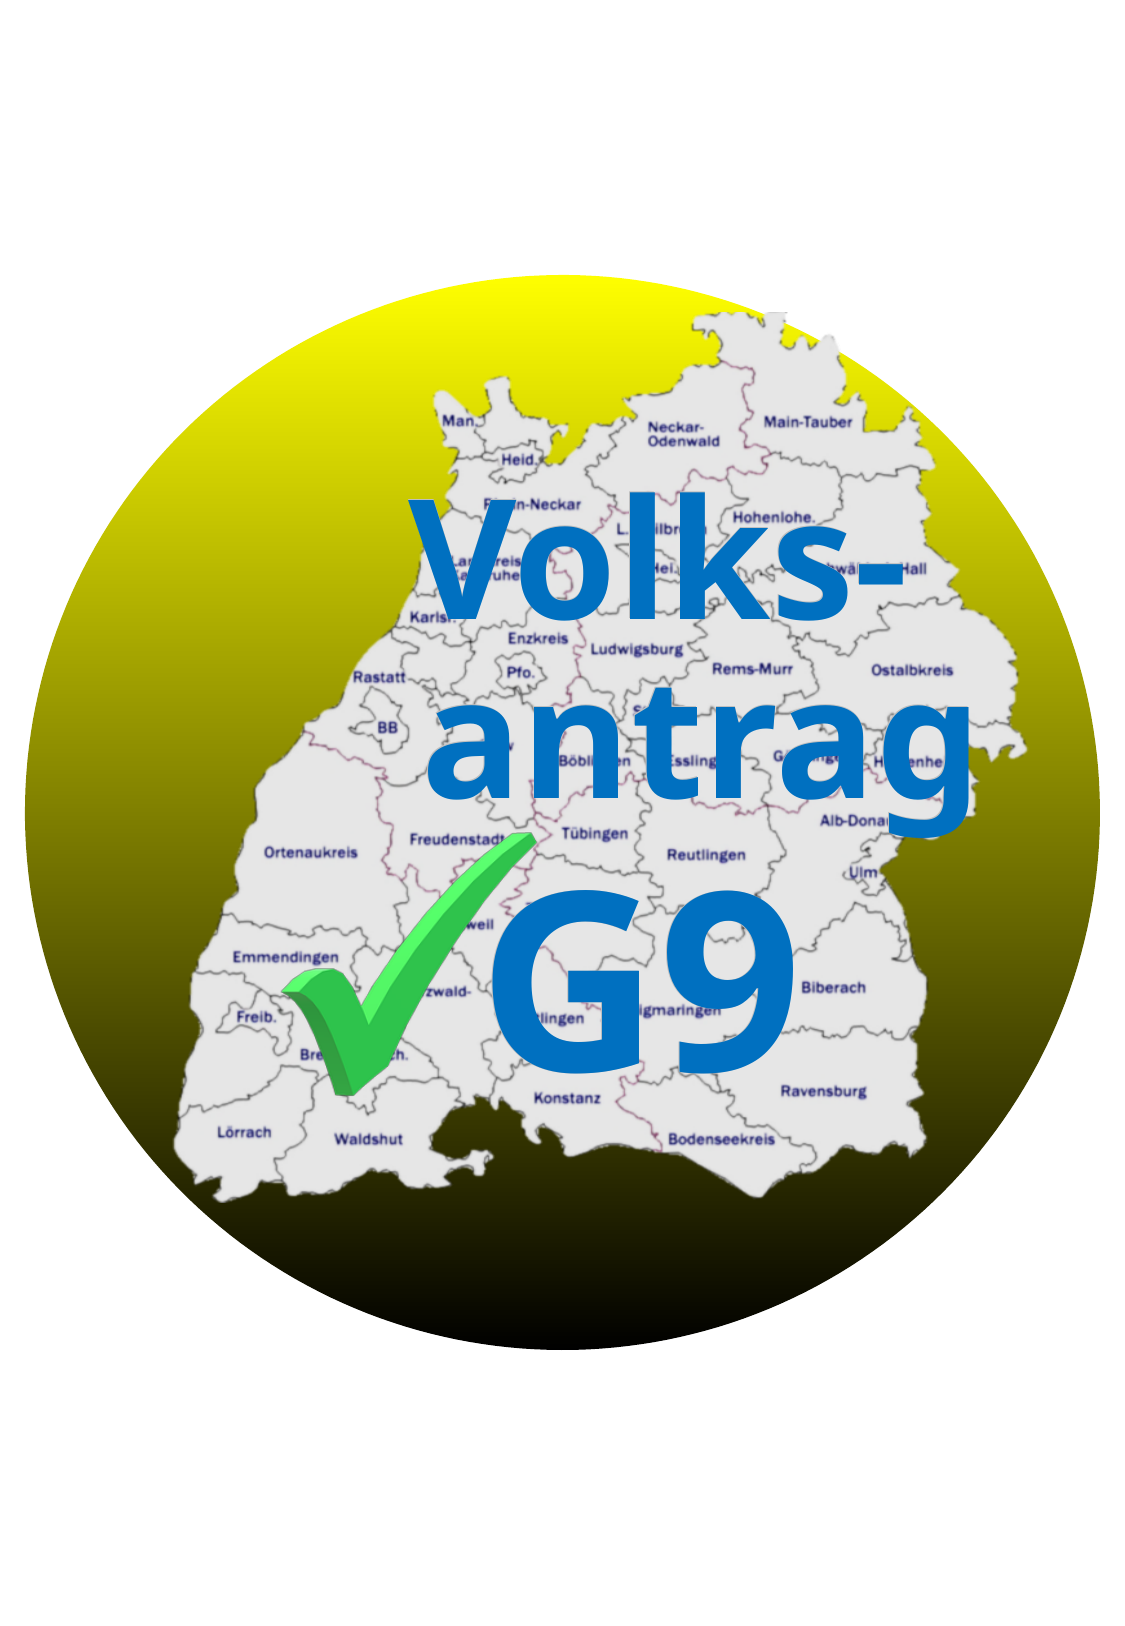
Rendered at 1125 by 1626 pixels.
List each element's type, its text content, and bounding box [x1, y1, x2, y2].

text_box [24, 482, 138, 1143]
text_box [366, 274, 759, 312]
text_box [1049, 584, 1100, 1041]
text_box [193, 1203, 932, 1351]
text_box Volks- antrag [310, 466, 1007, 815]
text_box G9 [899, 815, 936, 819]
text_box G9 [324, 814, 1020, 1108]
picture [138, 312, 1049, 1203]
